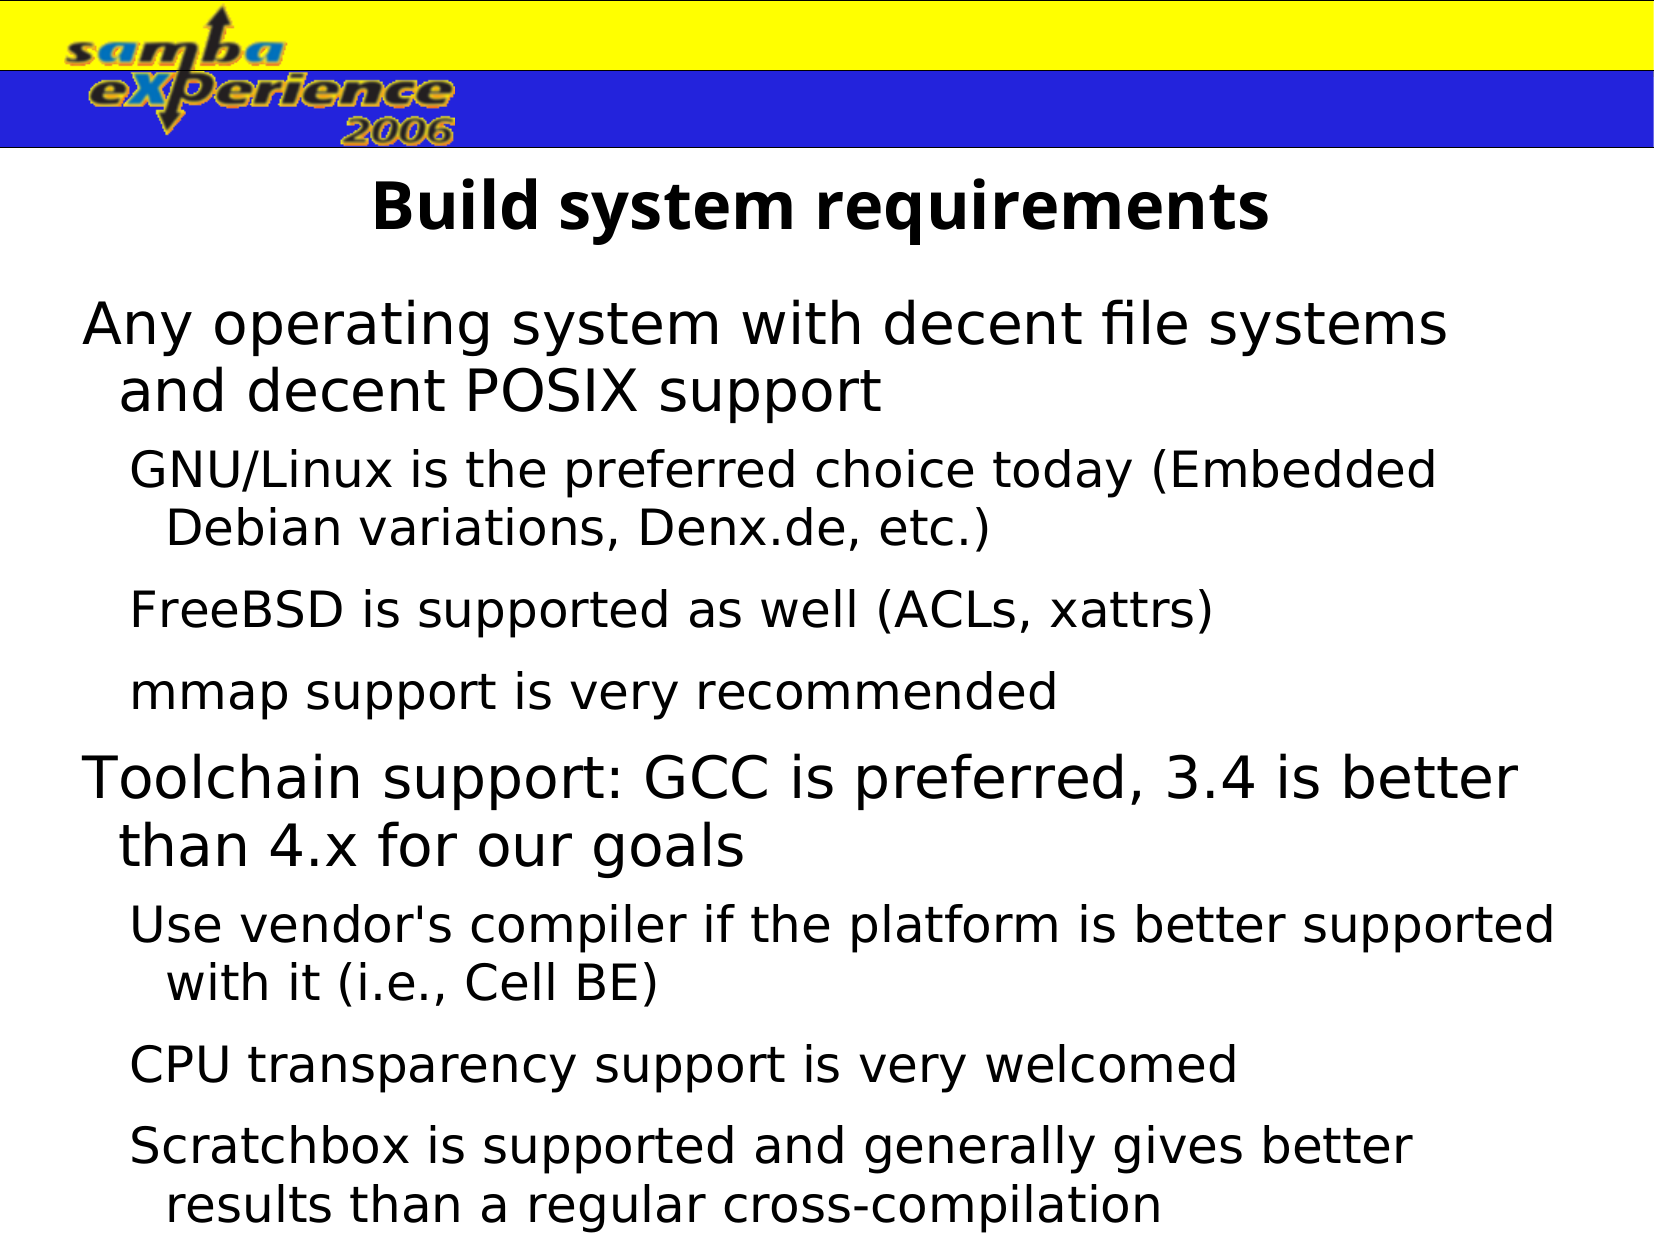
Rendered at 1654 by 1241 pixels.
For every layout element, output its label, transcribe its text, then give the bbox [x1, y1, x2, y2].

picture [64, 148, 76, 154]
picture [64, 71, 455, 147]
list Any operating system with decent file systems and decent POSIX support GNU/Linux is the preferred choice today (Embedded Debian variations, Denx.de, etc.) FreeBSD is supported as well (ACLs, xattrs) mmap support is very recommended Toolchain support: GCC is preferred, 3.4 is better than 4.x for our goals Use vendor's compiler if the platform is better supported with it (i.e., Cell BE) CPU transparency support is very welcomed Scratchbox is supported and generally gives better results than a regular cross-compilation [82, 290, 1571, 1235]
picture [64, 2, 455, 70]
title Build system requirements [76, 99, 1565, 308]
